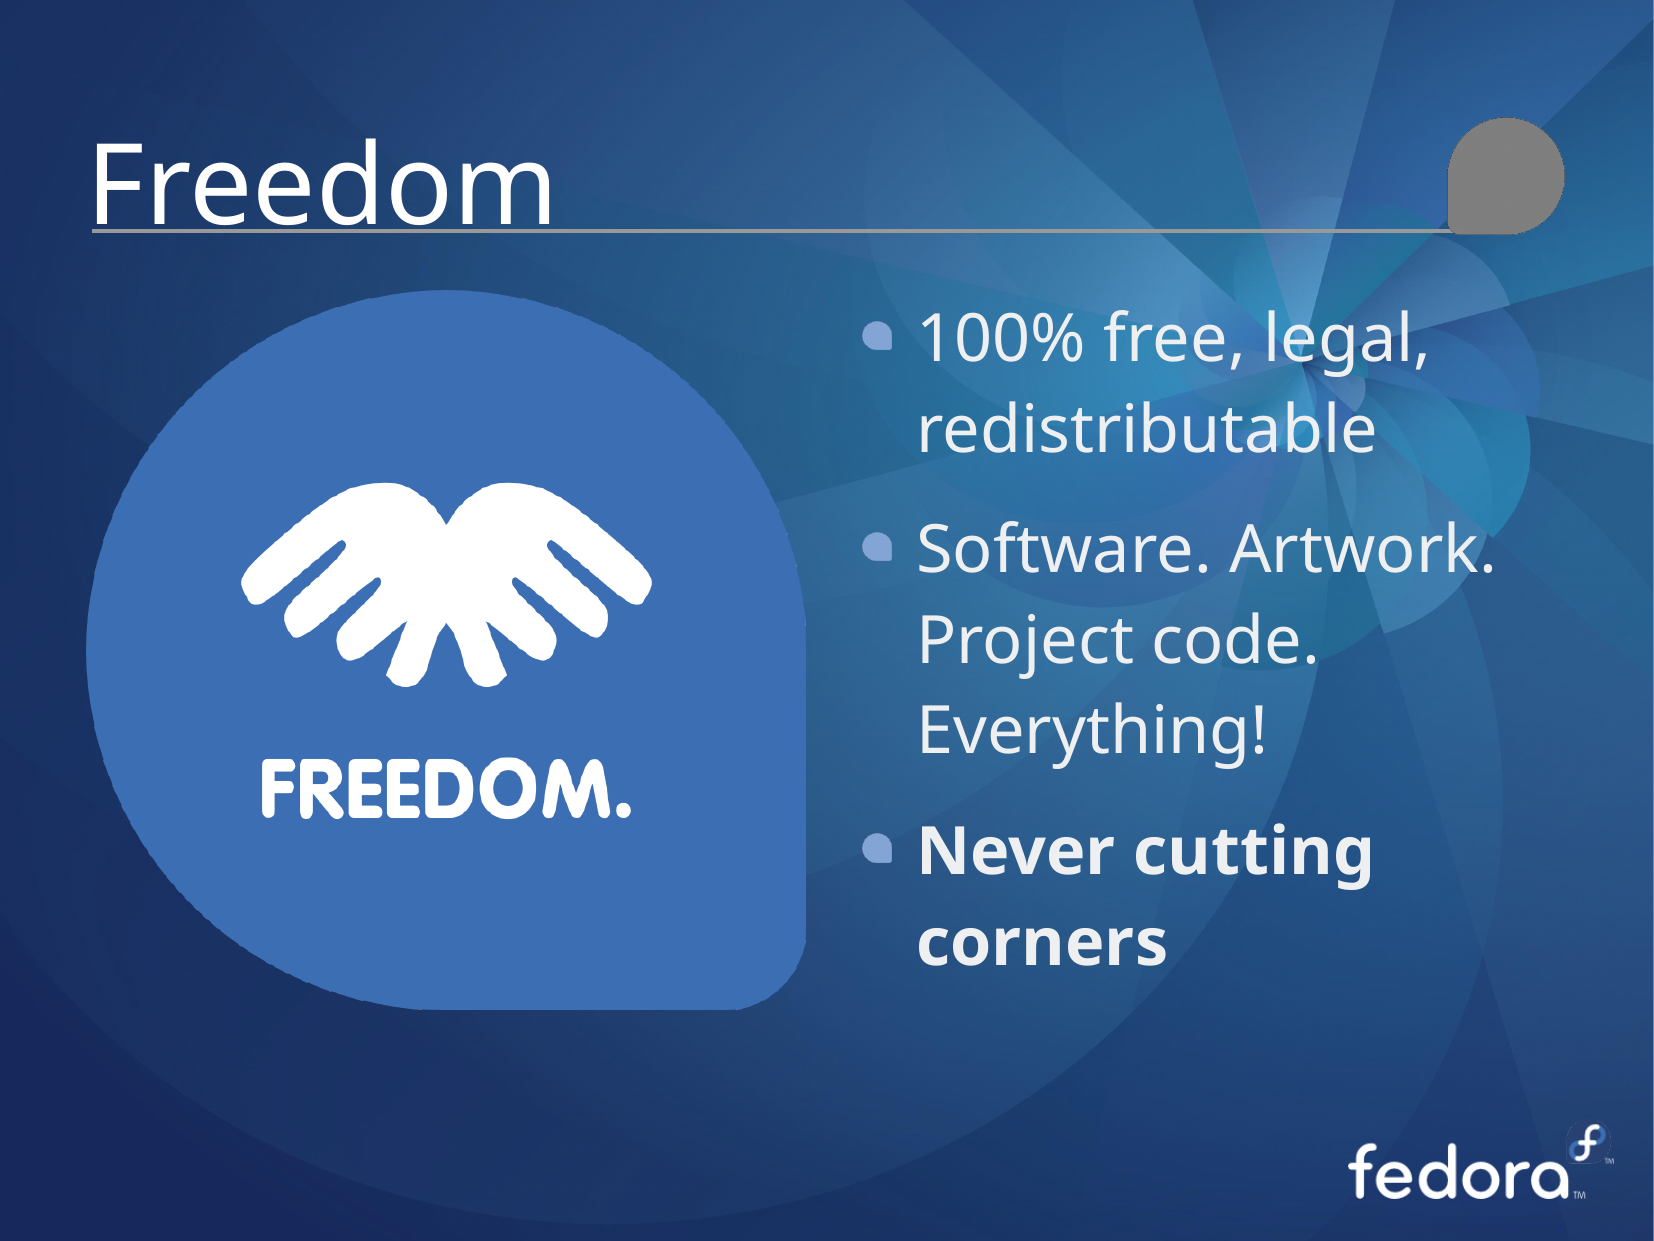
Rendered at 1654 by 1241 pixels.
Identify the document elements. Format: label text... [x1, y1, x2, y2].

title Freedom [86, 111, 1575, 250]
picture [0, 0, 1654, 1241]
list 100% free, legal, redistributable Software. Artwork. Project code. Everything! Never cutting corners [845, 290, 1572, 1010]
